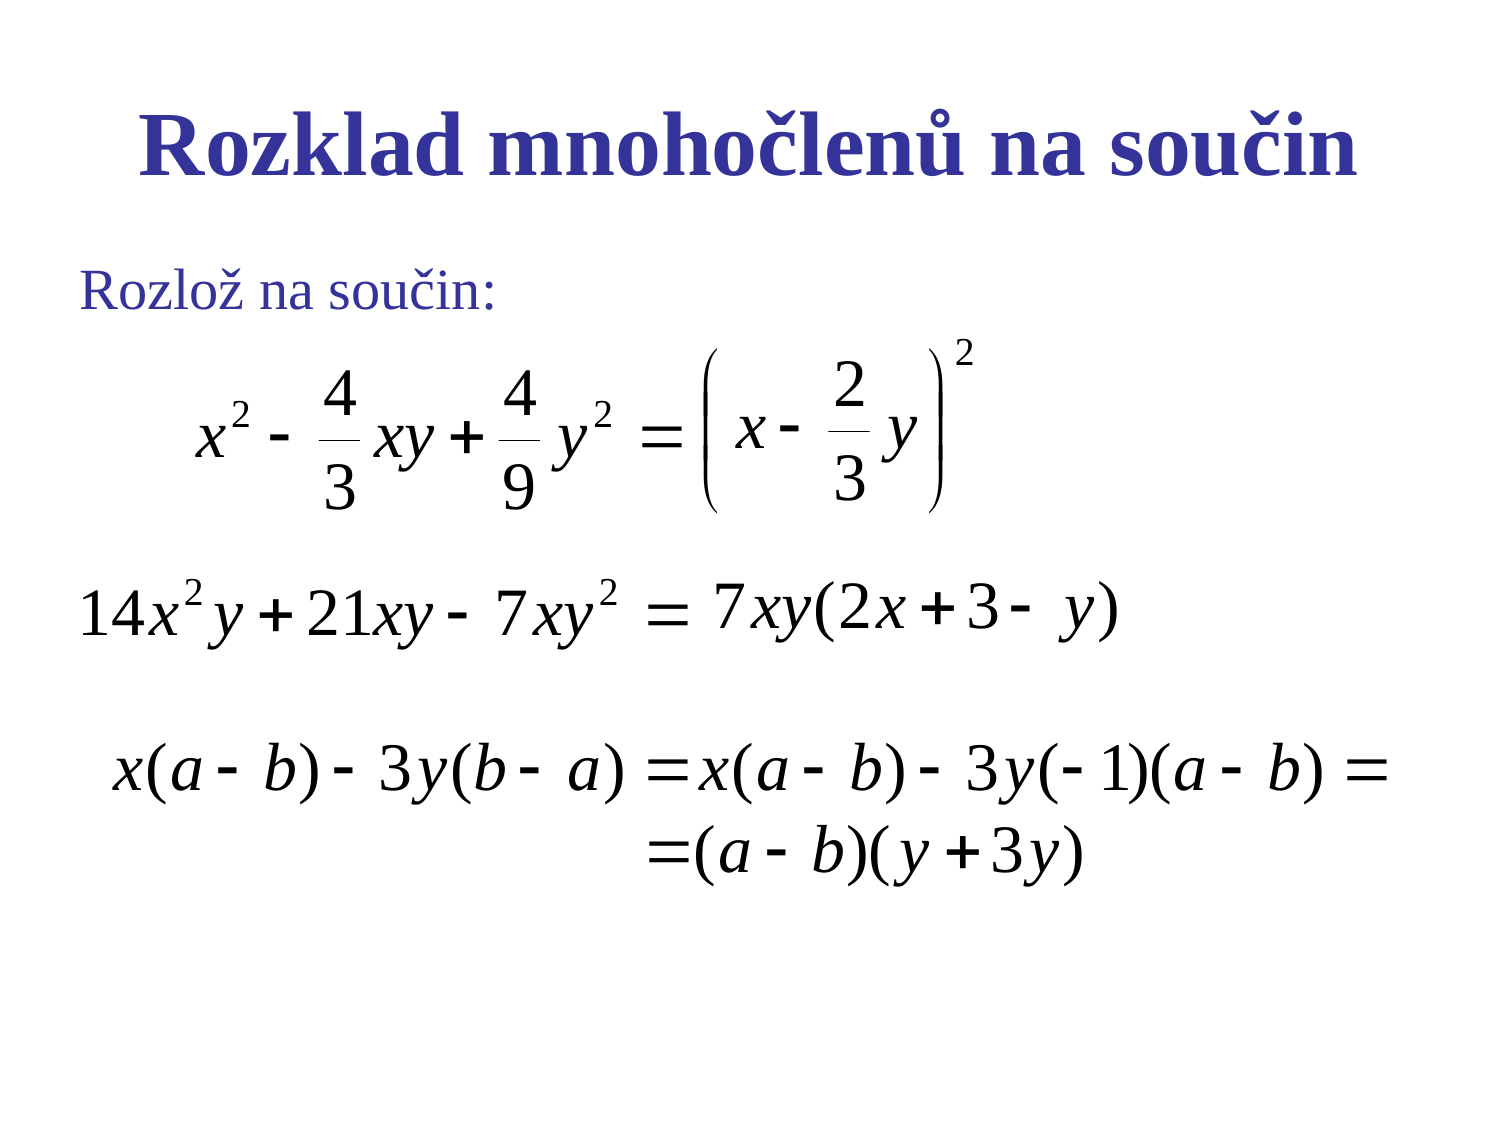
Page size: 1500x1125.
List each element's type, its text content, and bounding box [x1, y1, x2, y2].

chart [100, 727, 1388, 902]
chart [702, 566, 1133, 658]
title Rozklad mnohočlenů na součin [75, 45, 1426, 233]
chart [183, 350, 687, 526]
chart [690, 323, 986, 528]
text_box Rozlož na součin: [64, 243, 1436, 329]
chart [74, 562, 691, 665]
